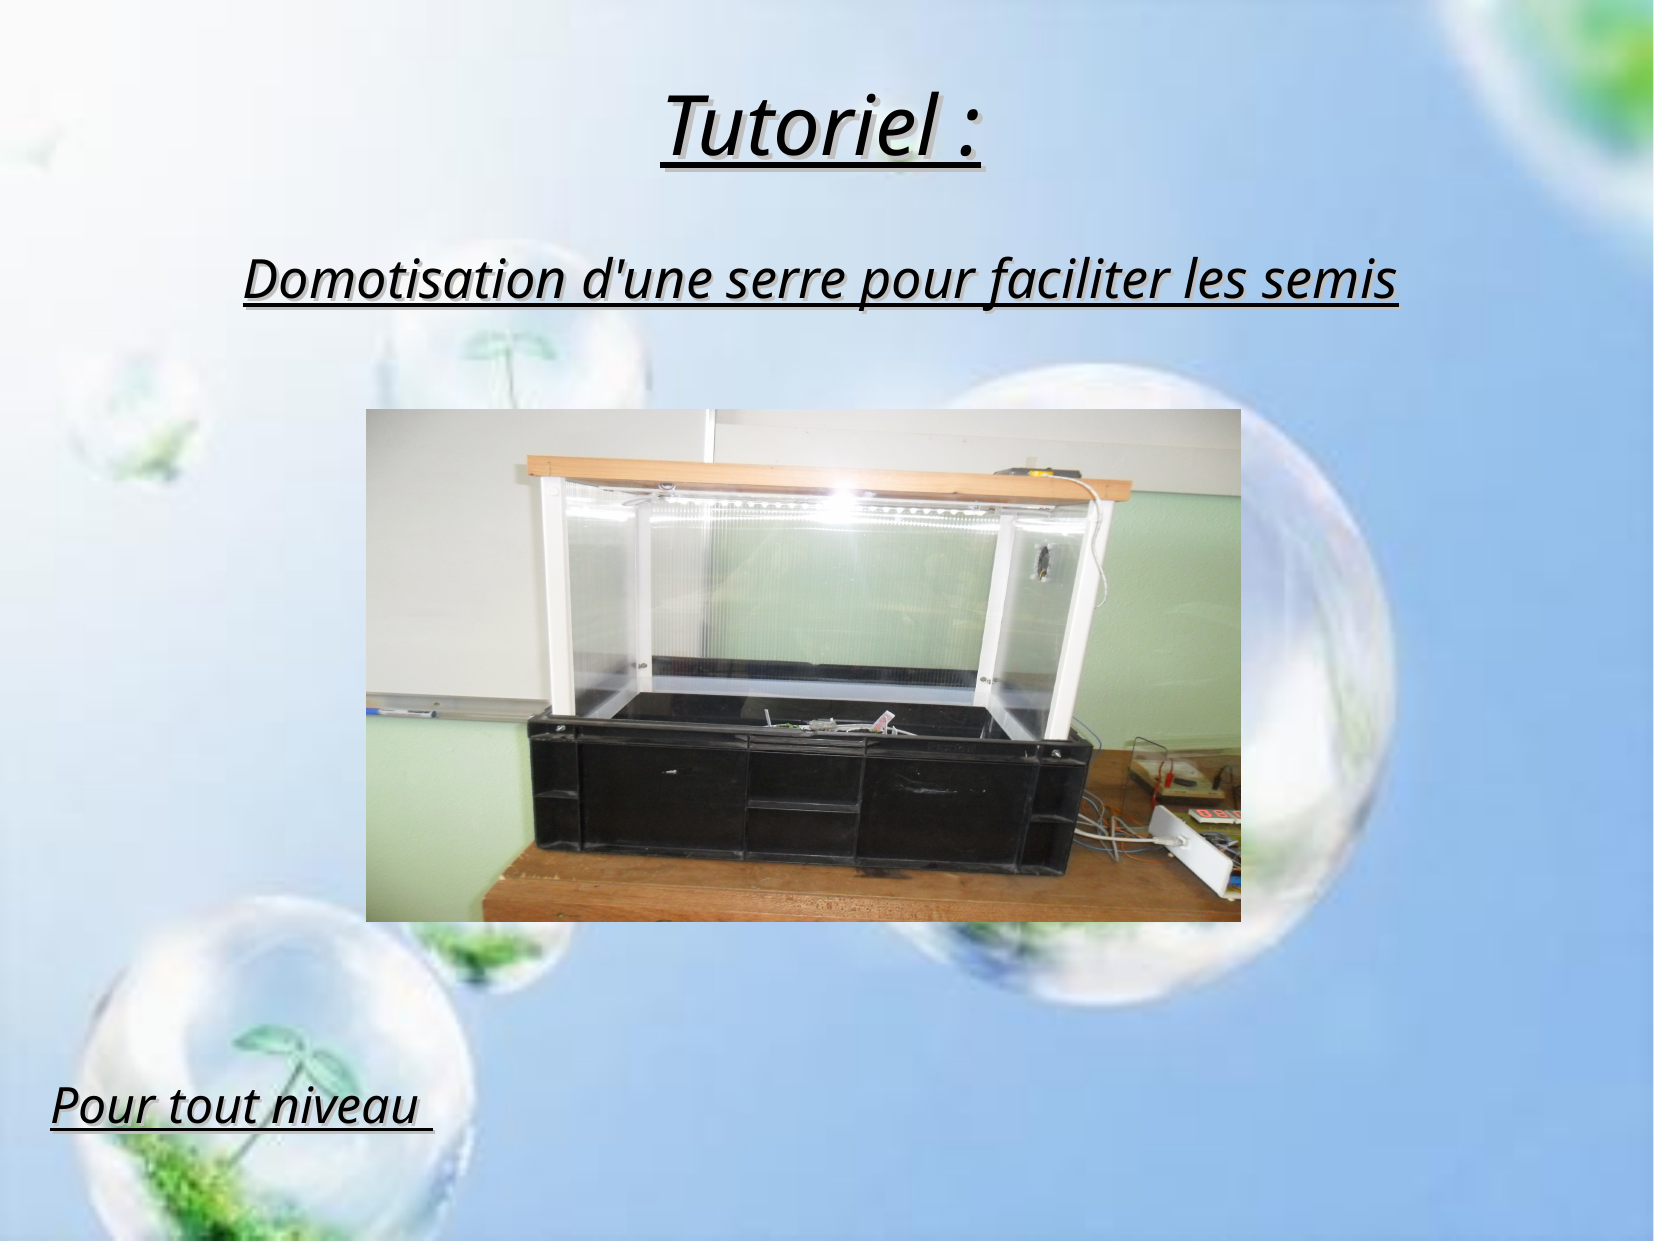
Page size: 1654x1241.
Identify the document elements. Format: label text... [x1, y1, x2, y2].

text_box Pour tout niveau [35, 1062, 792, 1139]
text_box Tutoriel : Domotisation d'une serre pour faciliter les semis [141, 59, 1501, 331]
picture [0, 0, 1654, 1241]
